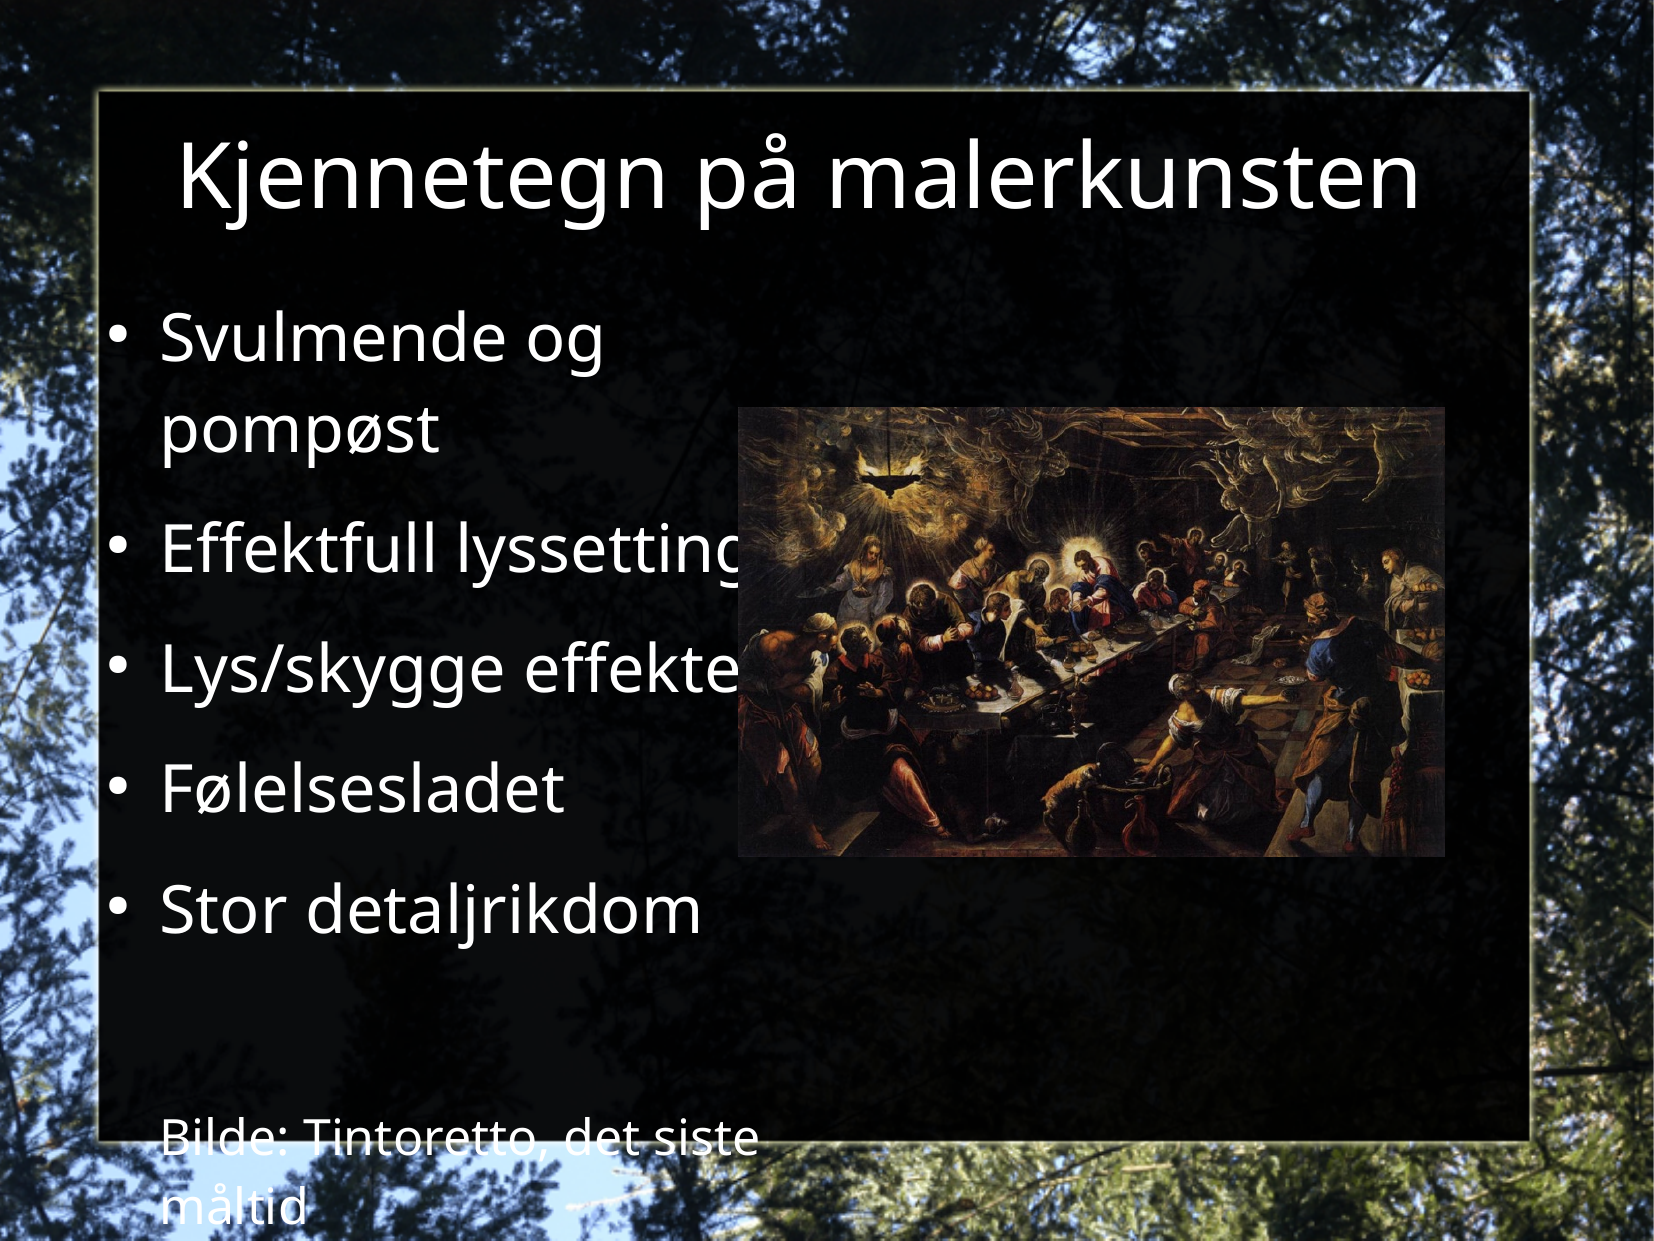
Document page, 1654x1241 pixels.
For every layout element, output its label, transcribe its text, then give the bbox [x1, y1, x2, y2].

picture [0, 0, 1654, 1241]
list Svulmende og pompøst Effektfull lyssetting Lys/skygge effekter Følelsesladet Stor detaljrikdom Bilde: Tintoretto, det siste måltid [88, 290, 795, 1123]
title Kjennetegn på malerkunsten [88, 88, 1536, 257]
